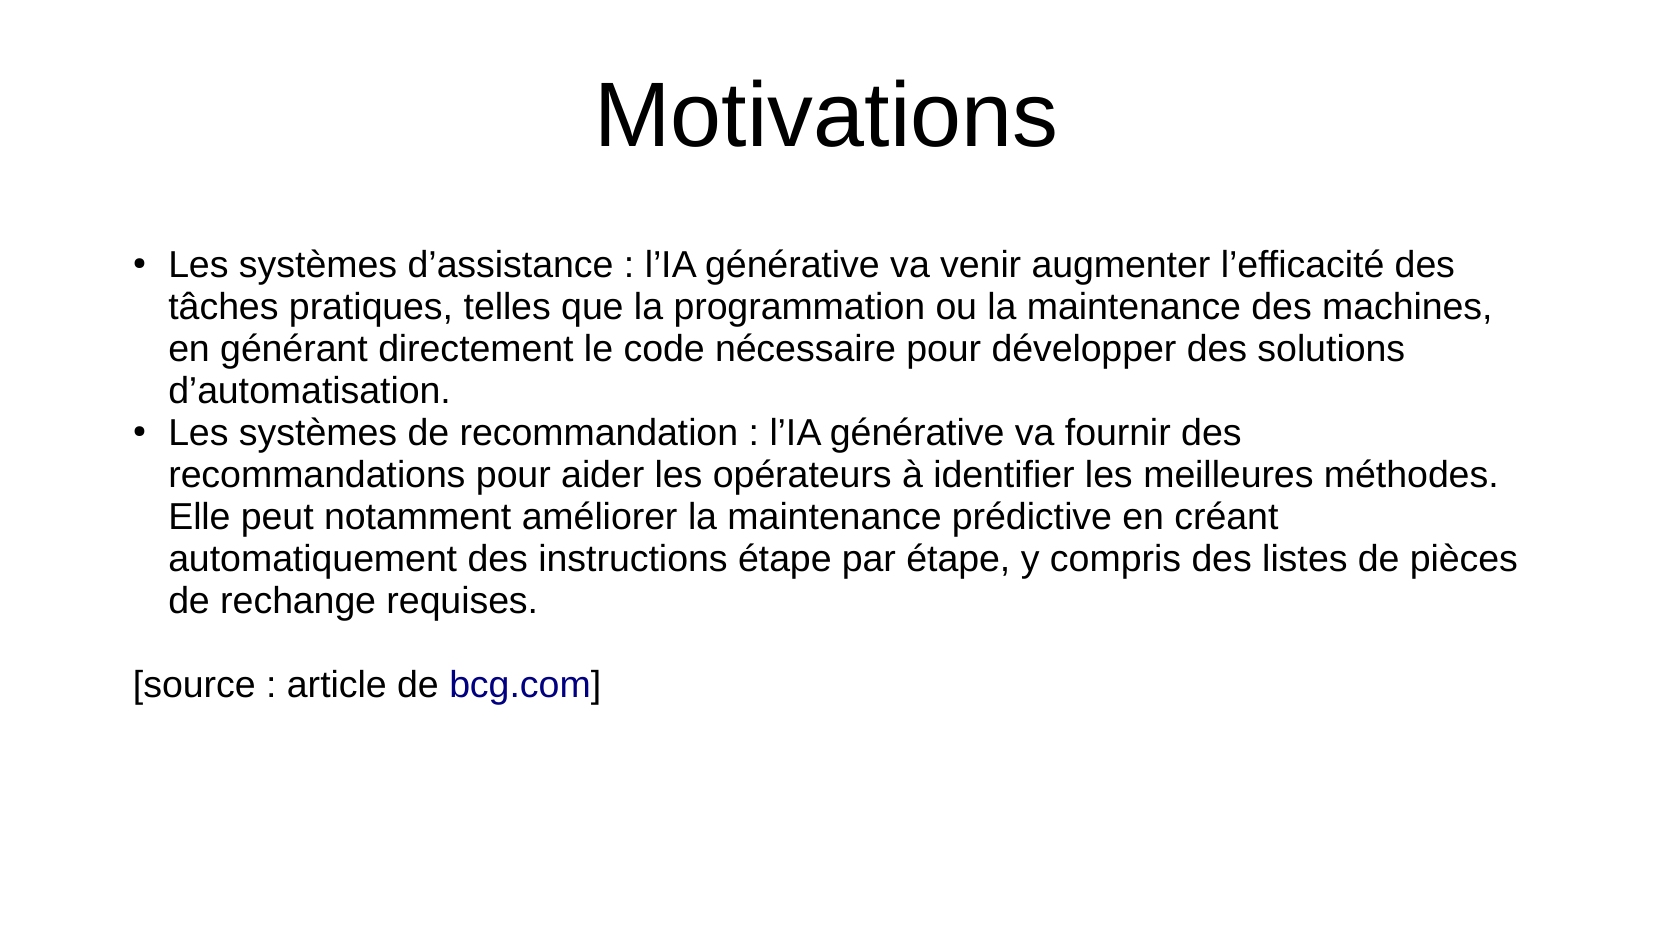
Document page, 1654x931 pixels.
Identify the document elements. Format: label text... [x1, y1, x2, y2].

title Motivations [82, 37, 1571, 193]
text_box Les systèmes d’assistance : l’IA générative va venir augmenter l’efficacité des tâches pratiques, telles que la programmation ou la maintenance des machines, en générant directement le code nécessaire pour développer des solutions d’automatisation. Les systèmes de recommandation : l’IA générative va fournir des recommandations pour aider les opérateurs à identifier les meilleures méthodes. Elle peut notamment améliorer la maintenance prédictive en créant automatiquement des instructions étape par étape, y compris des listes de pièces de rechange requises. [source : article de bcg.com] [118, 236, 1536, 923]
